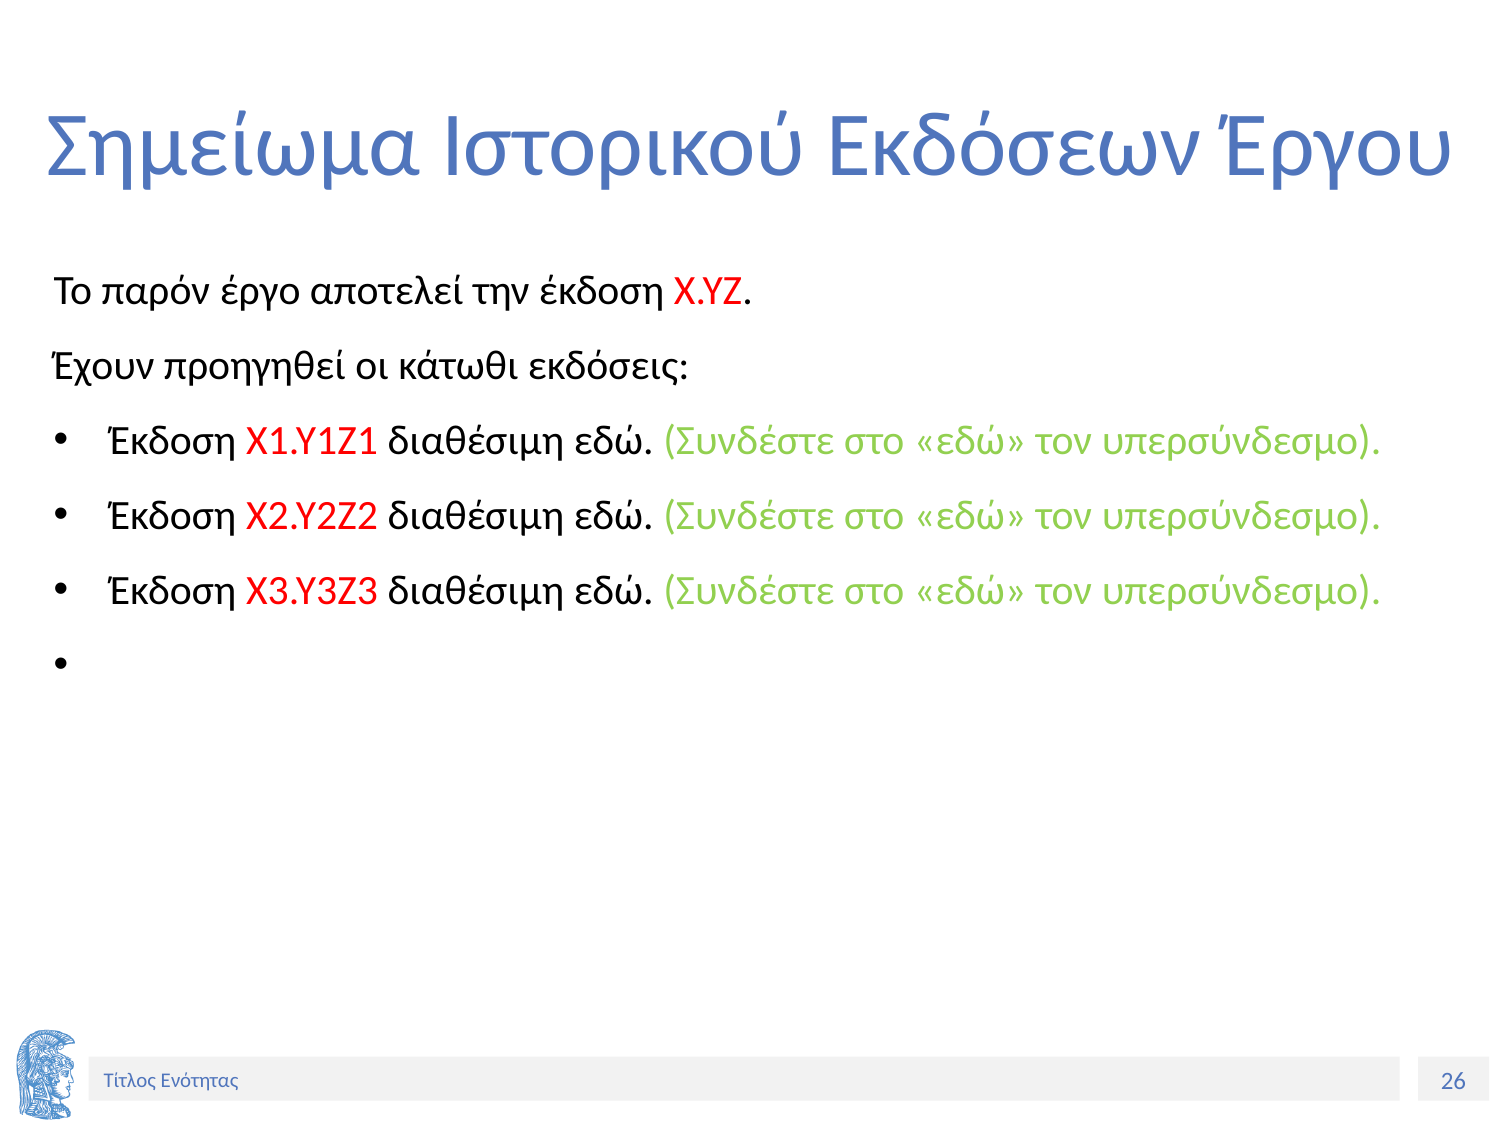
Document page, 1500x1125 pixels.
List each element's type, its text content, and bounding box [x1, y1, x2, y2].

title Σημείωμα Ιστορικού Εκδόσεων Έργου [0, 45, 1500, 233]
list Το παρόν έργο αποτελεί την έκδοση Χ.ΥΖ. Έχουν προηγηθεί οι κάτωθι εκδόσεις: Έκδοση Χ1.Υ1Ζ1 διαθέσιμη εδώ. (Συνδέστε στο «εδώ» τον υπερσύνδεσμο). Έκδοση Χ2.Υ2Ζ2 διαθέσιμη εδώ. (Συνδέστε στο «εδώ» τον υπερσύνδεσμο). Έκδοση Χ3.Υ3Ζ3 διαθέσιμη εδώ. (Συνδέστε στο «εδώ» τον υπερσύνδεσμο). [38, 255, 1447, 998]
picture [9, 1026, 81, 1120]
